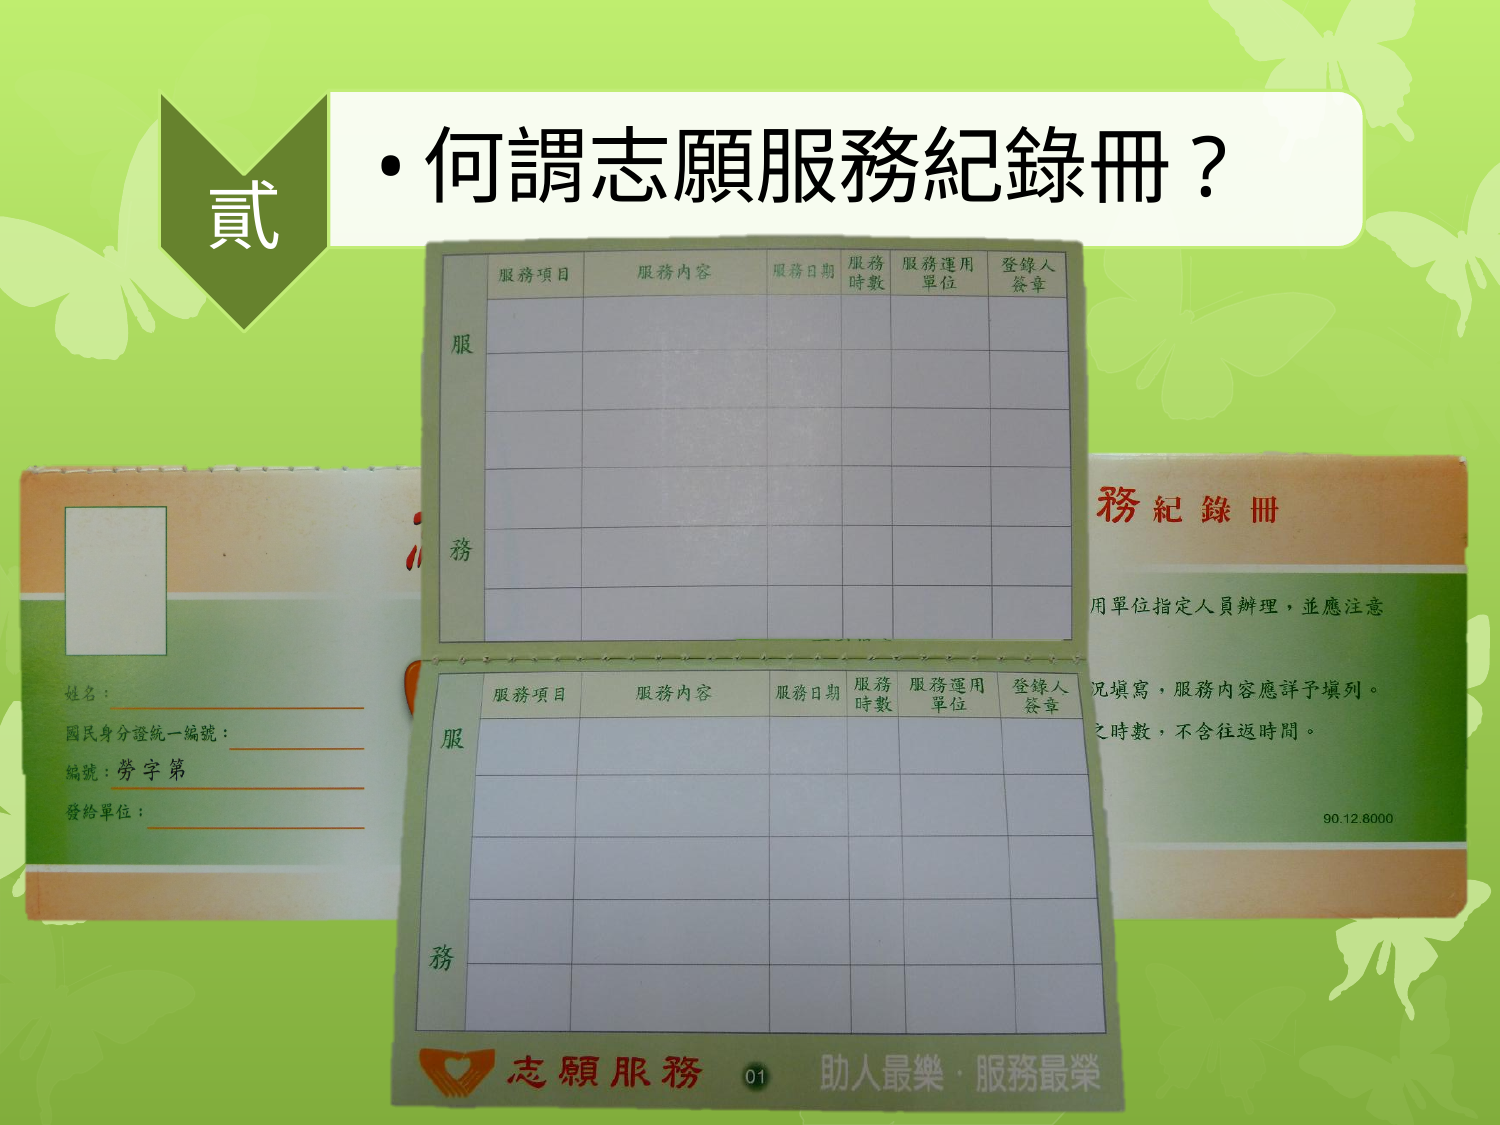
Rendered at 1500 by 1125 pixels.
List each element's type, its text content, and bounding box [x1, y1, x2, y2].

text_box 何謂志願服務紀錄冊? [328, 90, 1365, 248]
picture [5, 210, 1500, 1122]
text_box 貳 [159, 89, 329, 333]
